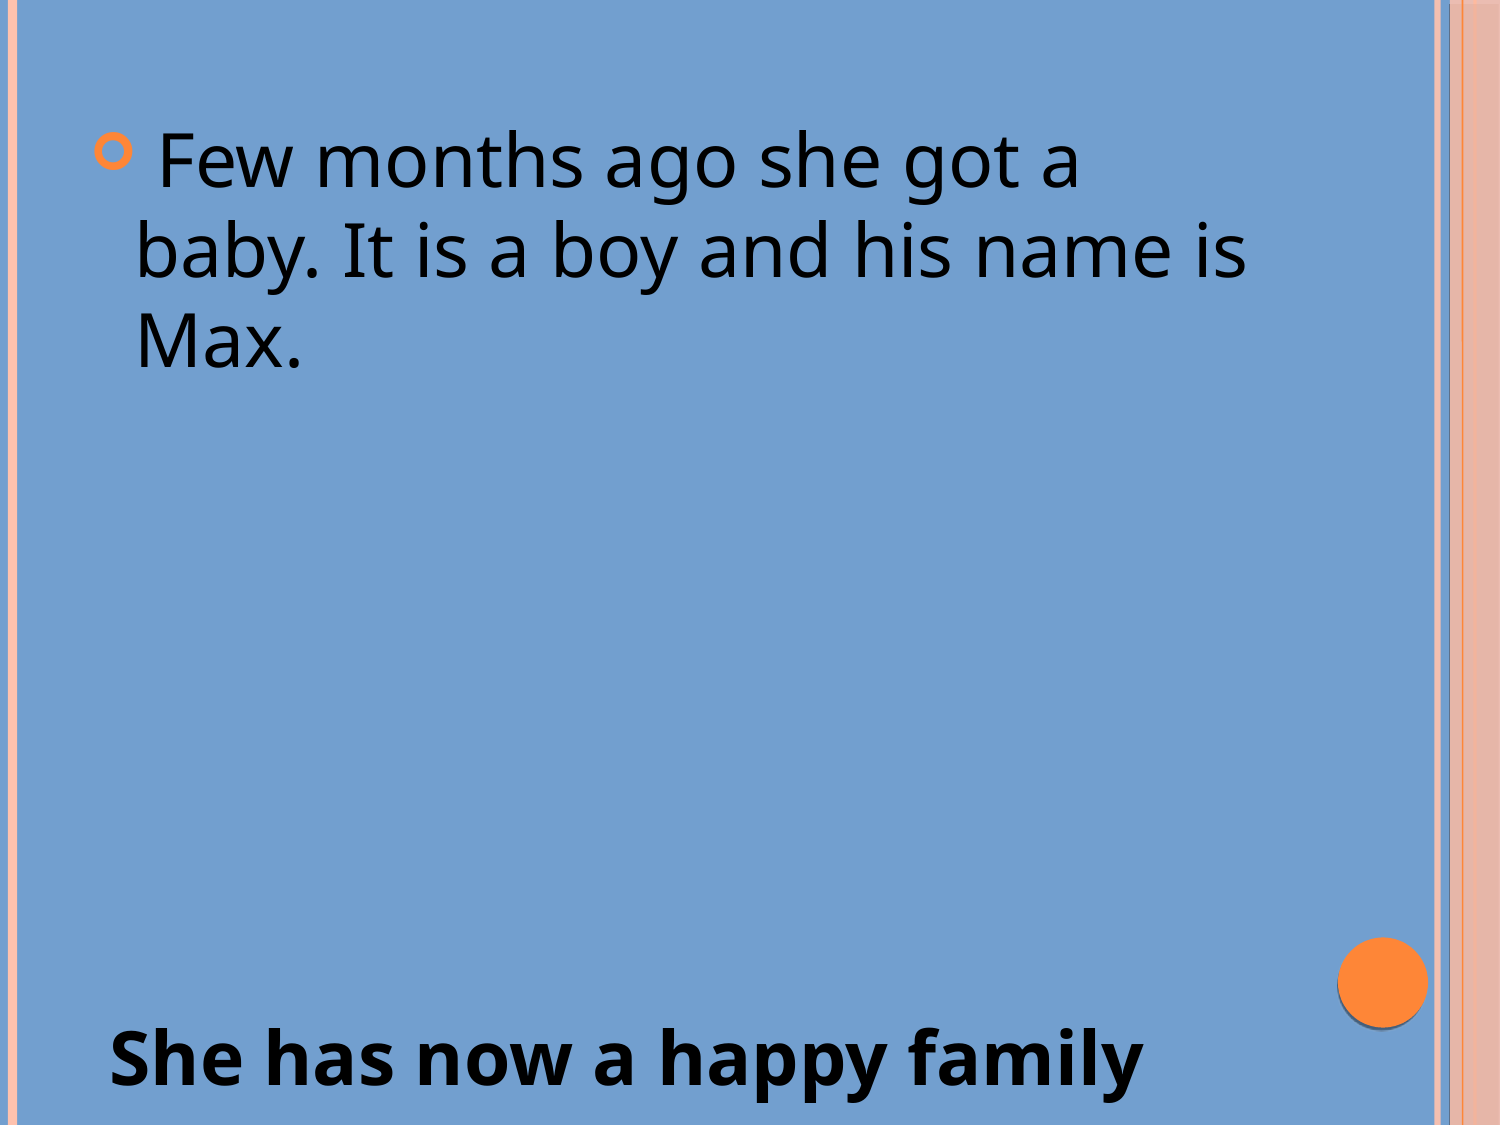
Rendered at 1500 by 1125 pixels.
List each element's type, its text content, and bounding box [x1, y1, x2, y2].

list Few months ago she got a baby. It is a boy and his name is Max. She has now a happy family [75, 105, 1300, 1062]
